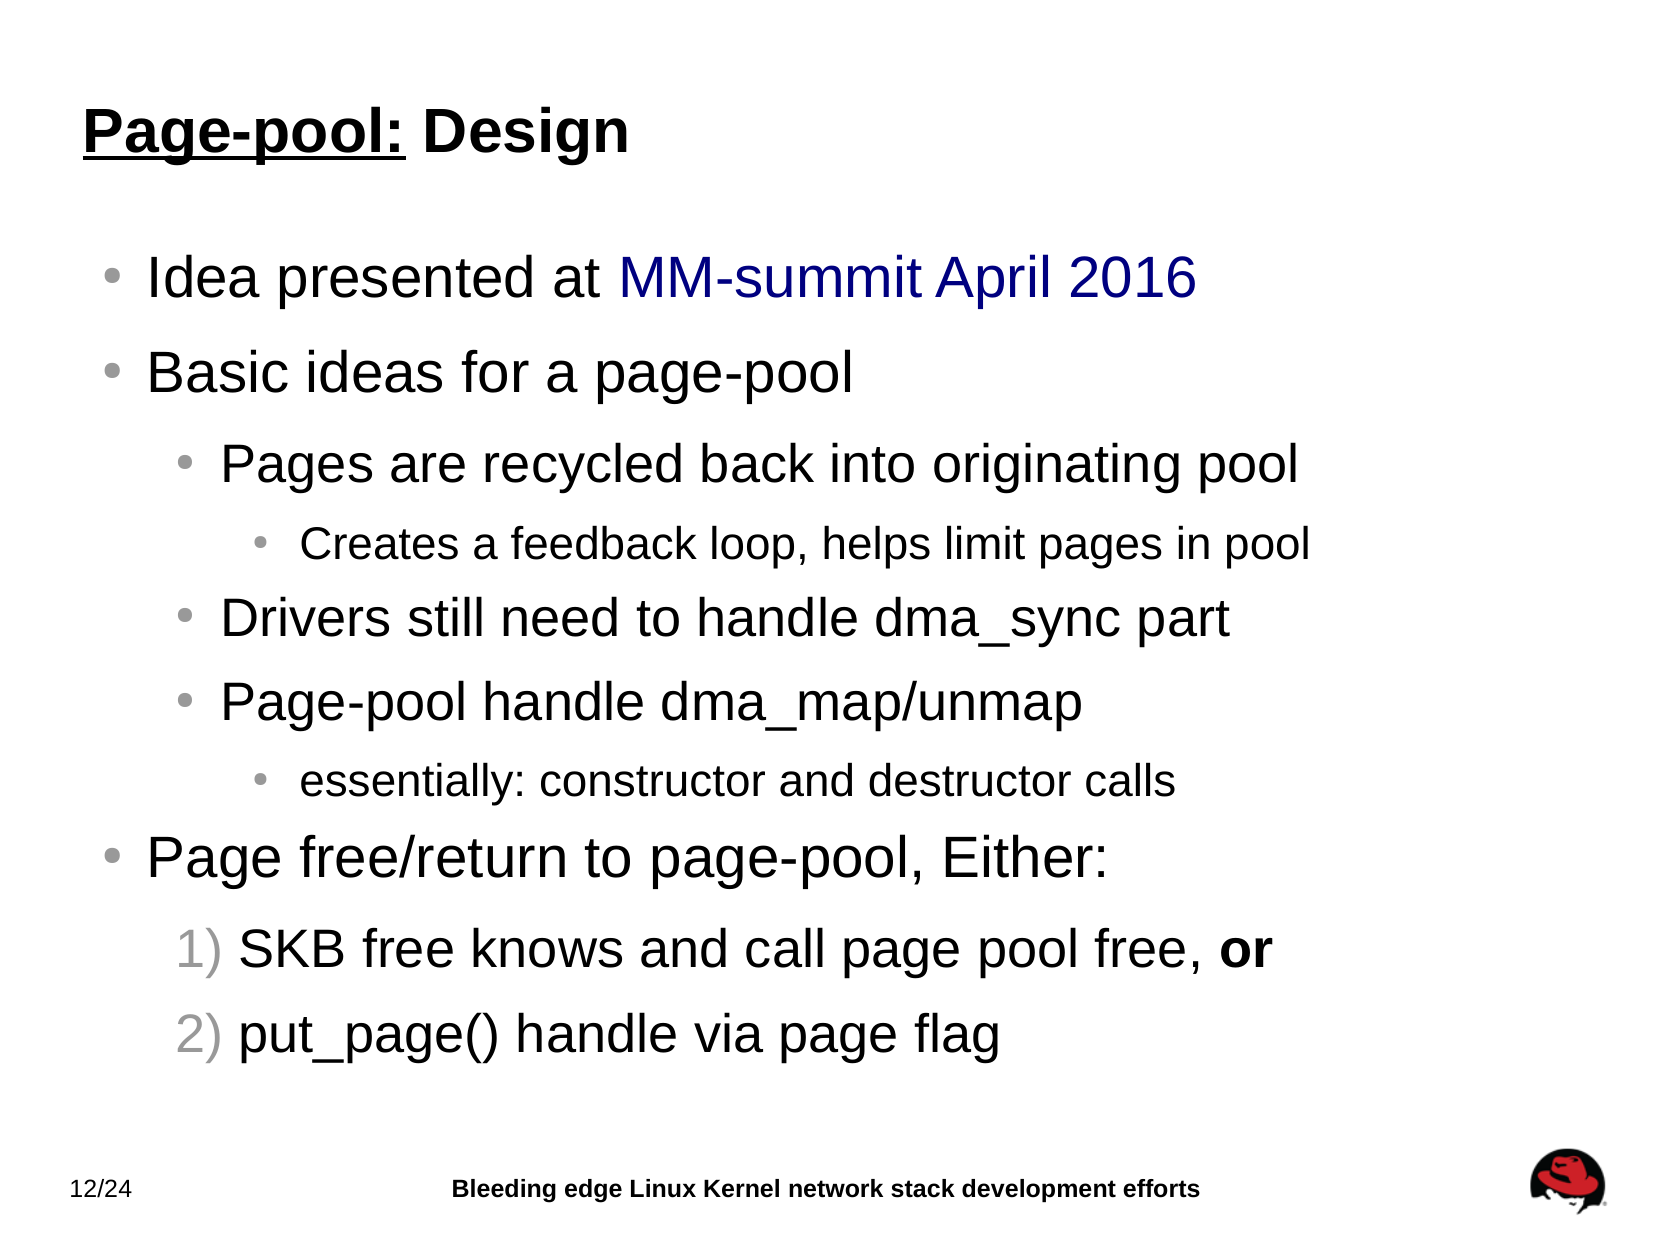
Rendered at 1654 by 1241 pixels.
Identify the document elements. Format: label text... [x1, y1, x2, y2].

list Idea presented at MM-summit April 2016 Basic ideas for a page-pool Pages are recycled back into originating pool Creates a feedback loop, helps limit pages in pool Drivers still need to handle dma_sync part Page-pool handle dma_map/unmap essentially: constructor and destructor calls Page free/return to page-pool, Either: SKB free knows and call page pool free, or put_page() handle via page flag [86, 244, 1576, 1064]
picture [1529, 1146, 1613, 1224]
title Page-pool: Design [82, 37, 1571, 226]
